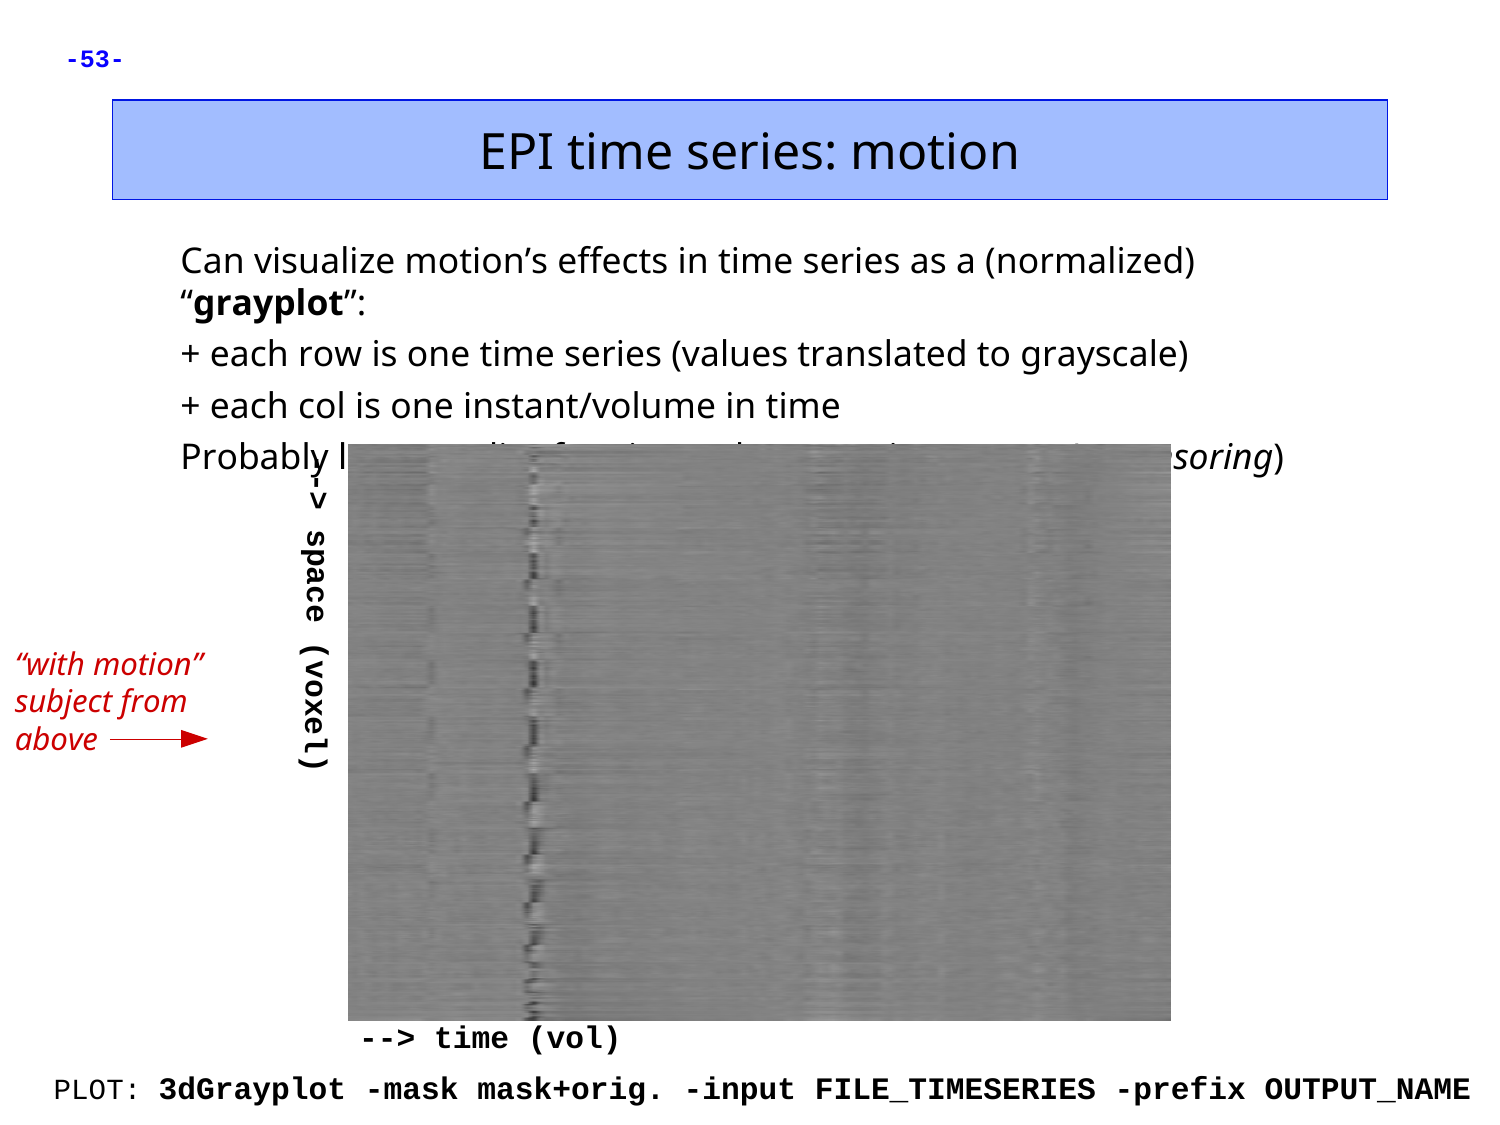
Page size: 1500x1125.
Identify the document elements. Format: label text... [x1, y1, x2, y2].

text_box EPI time series: motion [112, 99, 1388, 200]
picture [348, 444, 1171, 1021]
text_box “with motion” subject from above [0, 636, 243, 764]
text_box --> time (vol) [342, 1008, 640, 1064]
text_box PLOT: 3dGrayplot -mask mask+orig. -input FILE_TIMESERIES -prefix OUTPUT_NAME [0, 1059, 1500, 1119]
text_box Can visualize motion’s effects in time series as a (normalized) “grayplot”: + each row is one time series (values translated to grayscale) + each col is one instant/volume in time Probably large outlier fractions where motion occurs (→ censoring) [128, 230, 1399, 433]
text_box --> space (voxel) [288, 438, 349, 820]
